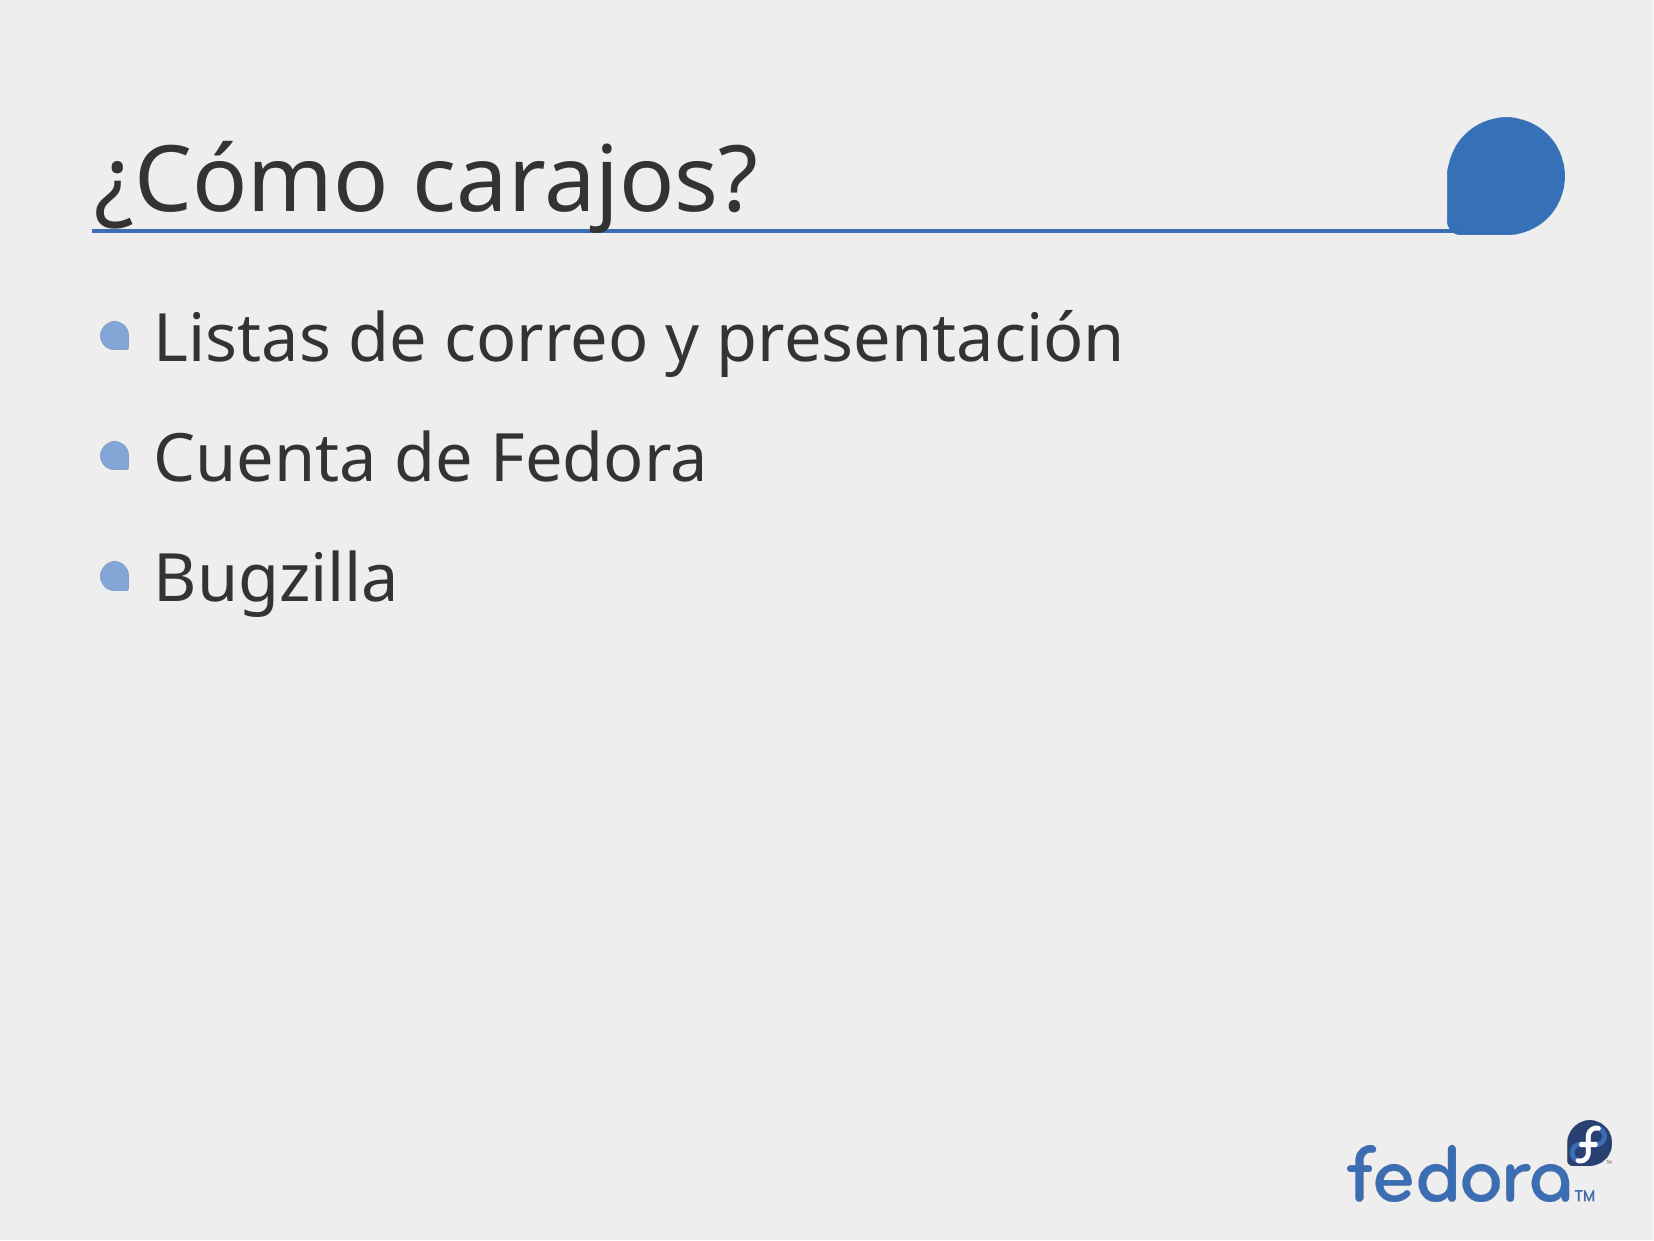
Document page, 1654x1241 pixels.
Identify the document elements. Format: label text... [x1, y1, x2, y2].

picture [1347, 1120, 1612, 1202]
title ¿Cómo carajos? [94, 100, 1426, 251]
list Listas de correo y presentación Cuenta de Fedora Bugzilla [82, 290, 1571, 1094]
picture [1447, 117, 1565, 235]
